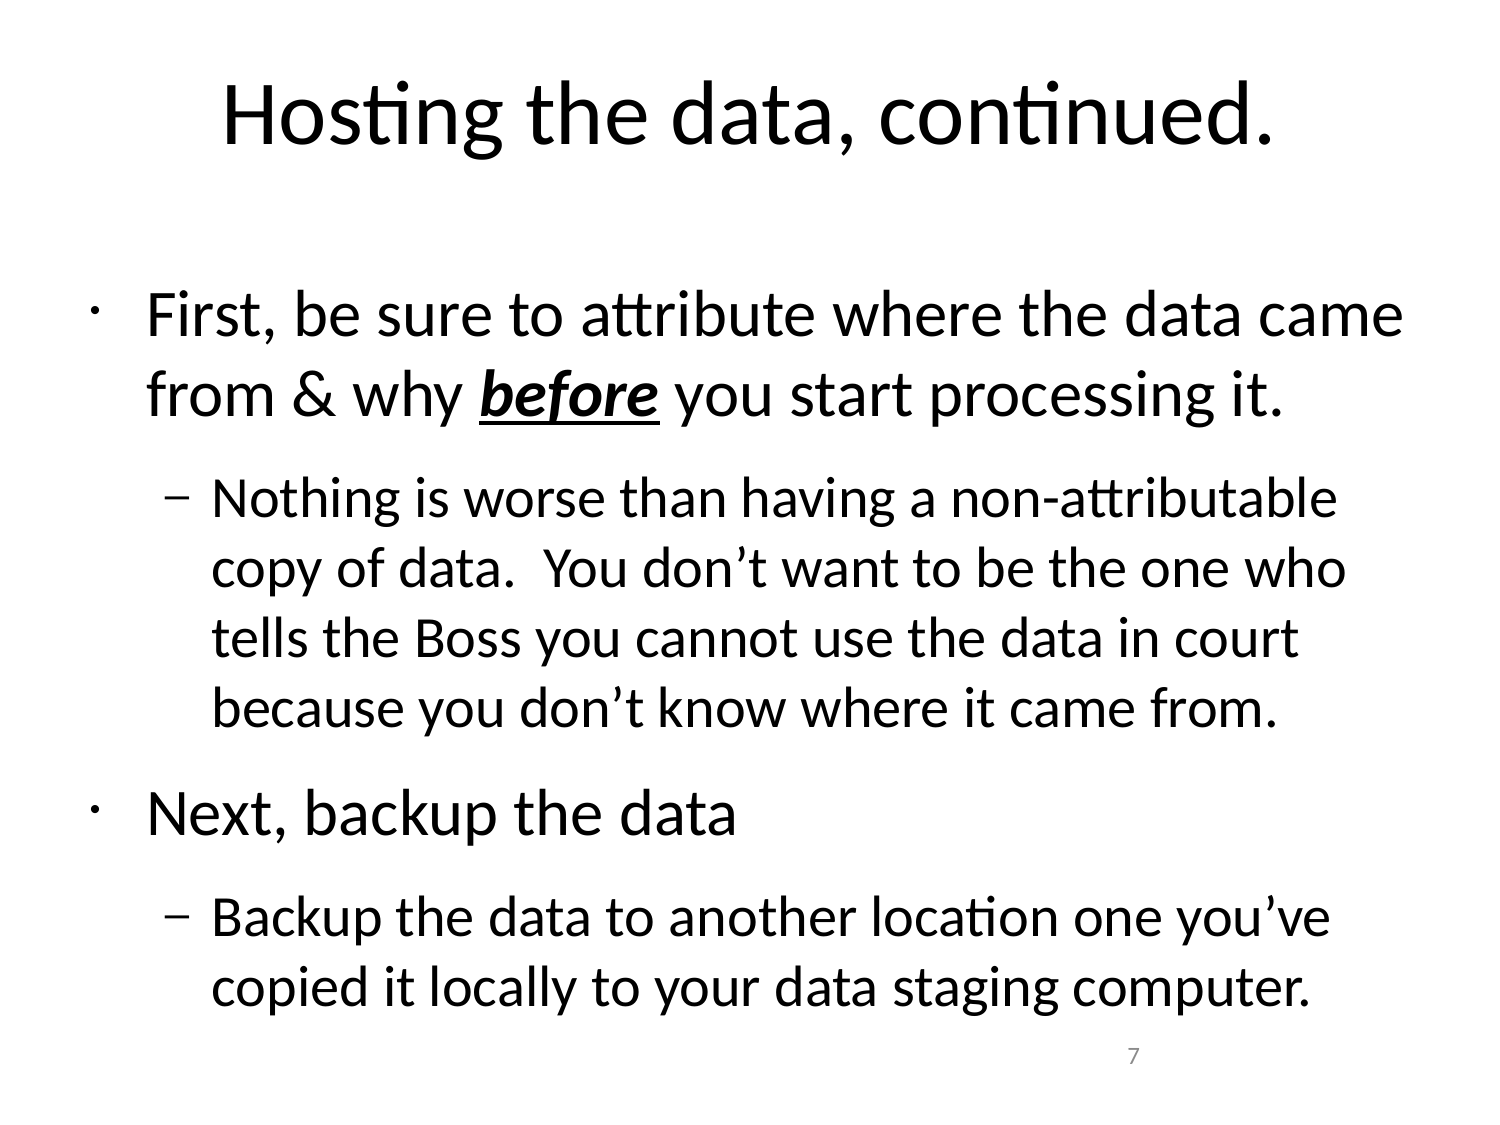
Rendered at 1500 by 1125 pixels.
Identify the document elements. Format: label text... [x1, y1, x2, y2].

list First, be sure to attribute where the data came from & why before you start processing it. Nothing is worse than having a non-attributable copy of data. You don’t want to be the one who tells the Boss you cannot use the data in court because you don’t know where it came from. Next, backup the data Backup the data to another location one you’ve copied it locally to your data staging computer. [75, 262, 1425, 1005]
title Hosting the data, continued. [75, 45, 1425, 233]
text_box <number> [1112, 1024, 1463, 1085]
